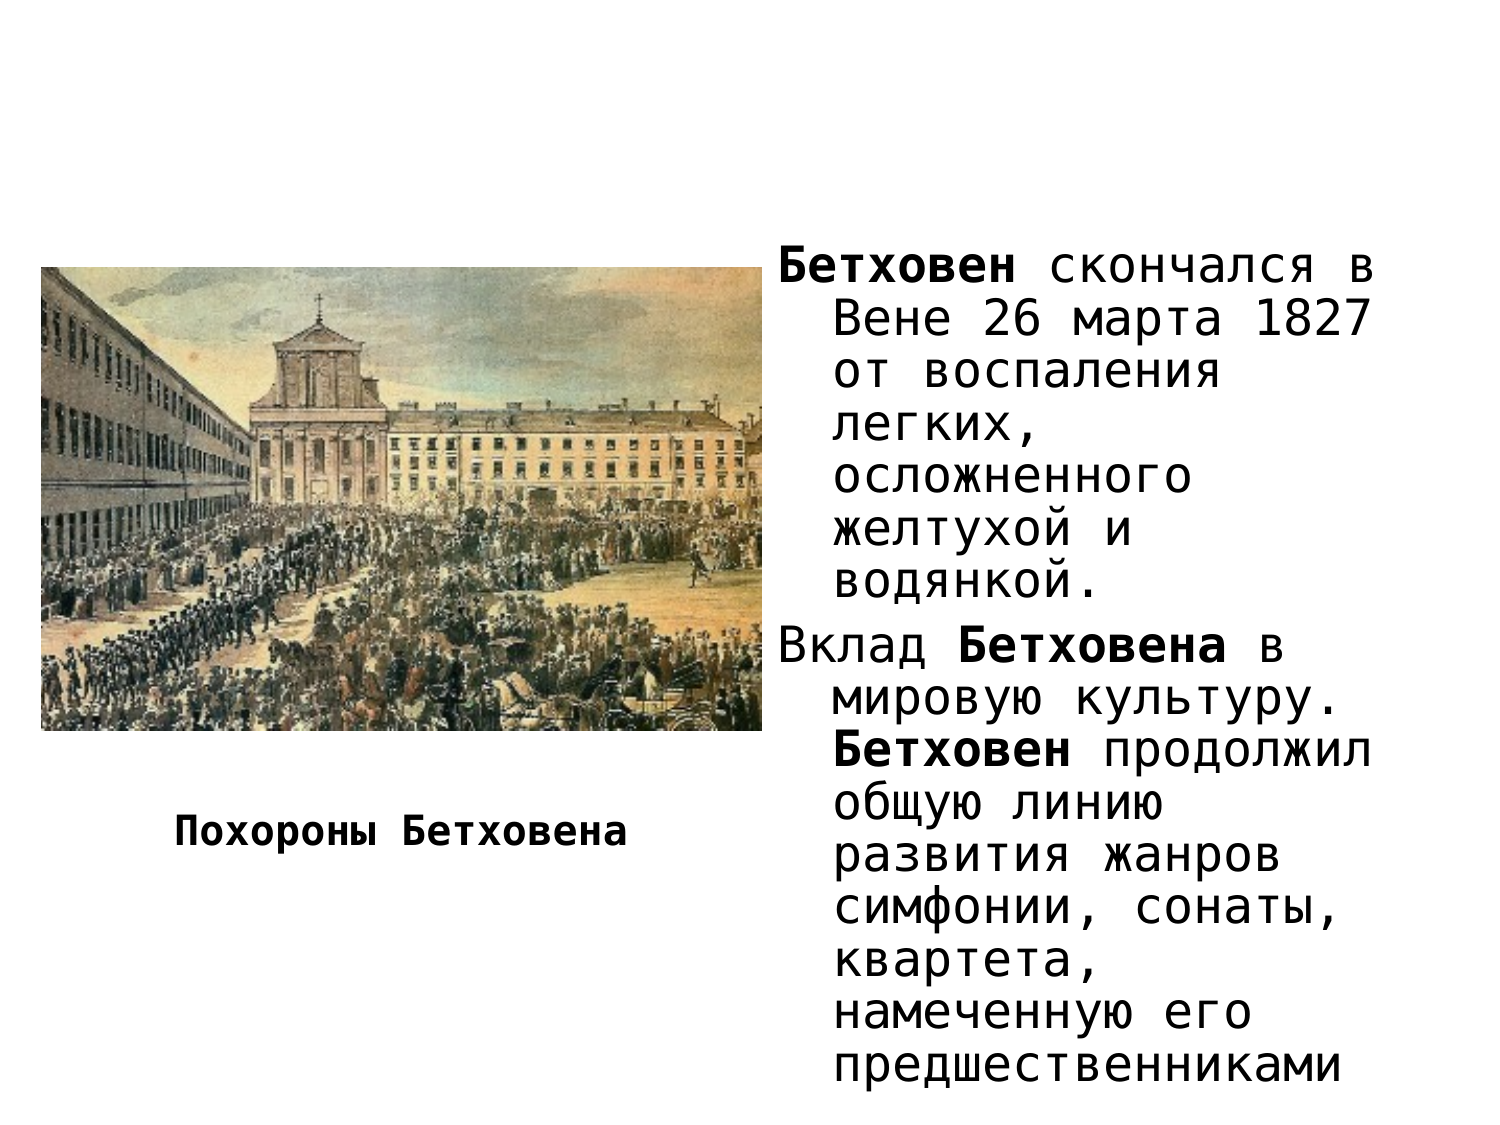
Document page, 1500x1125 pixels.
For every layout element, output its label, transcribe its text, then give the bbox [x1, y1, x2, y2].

text_box Похороны Бетховена [159, 798, 668, 863]
picture [41, 267, 762, 731]
list Бетховен скончался в Вене 26 марта 1827 от воспаления легких, осложненного желтухой и водянкой. Вклад Бетховена в мировую культуру. Бетховен продолжил общую линию развития жанров симфонии, сонаты, квартета, намеченную его предшественниками [762, 233, 1426, 1106]
